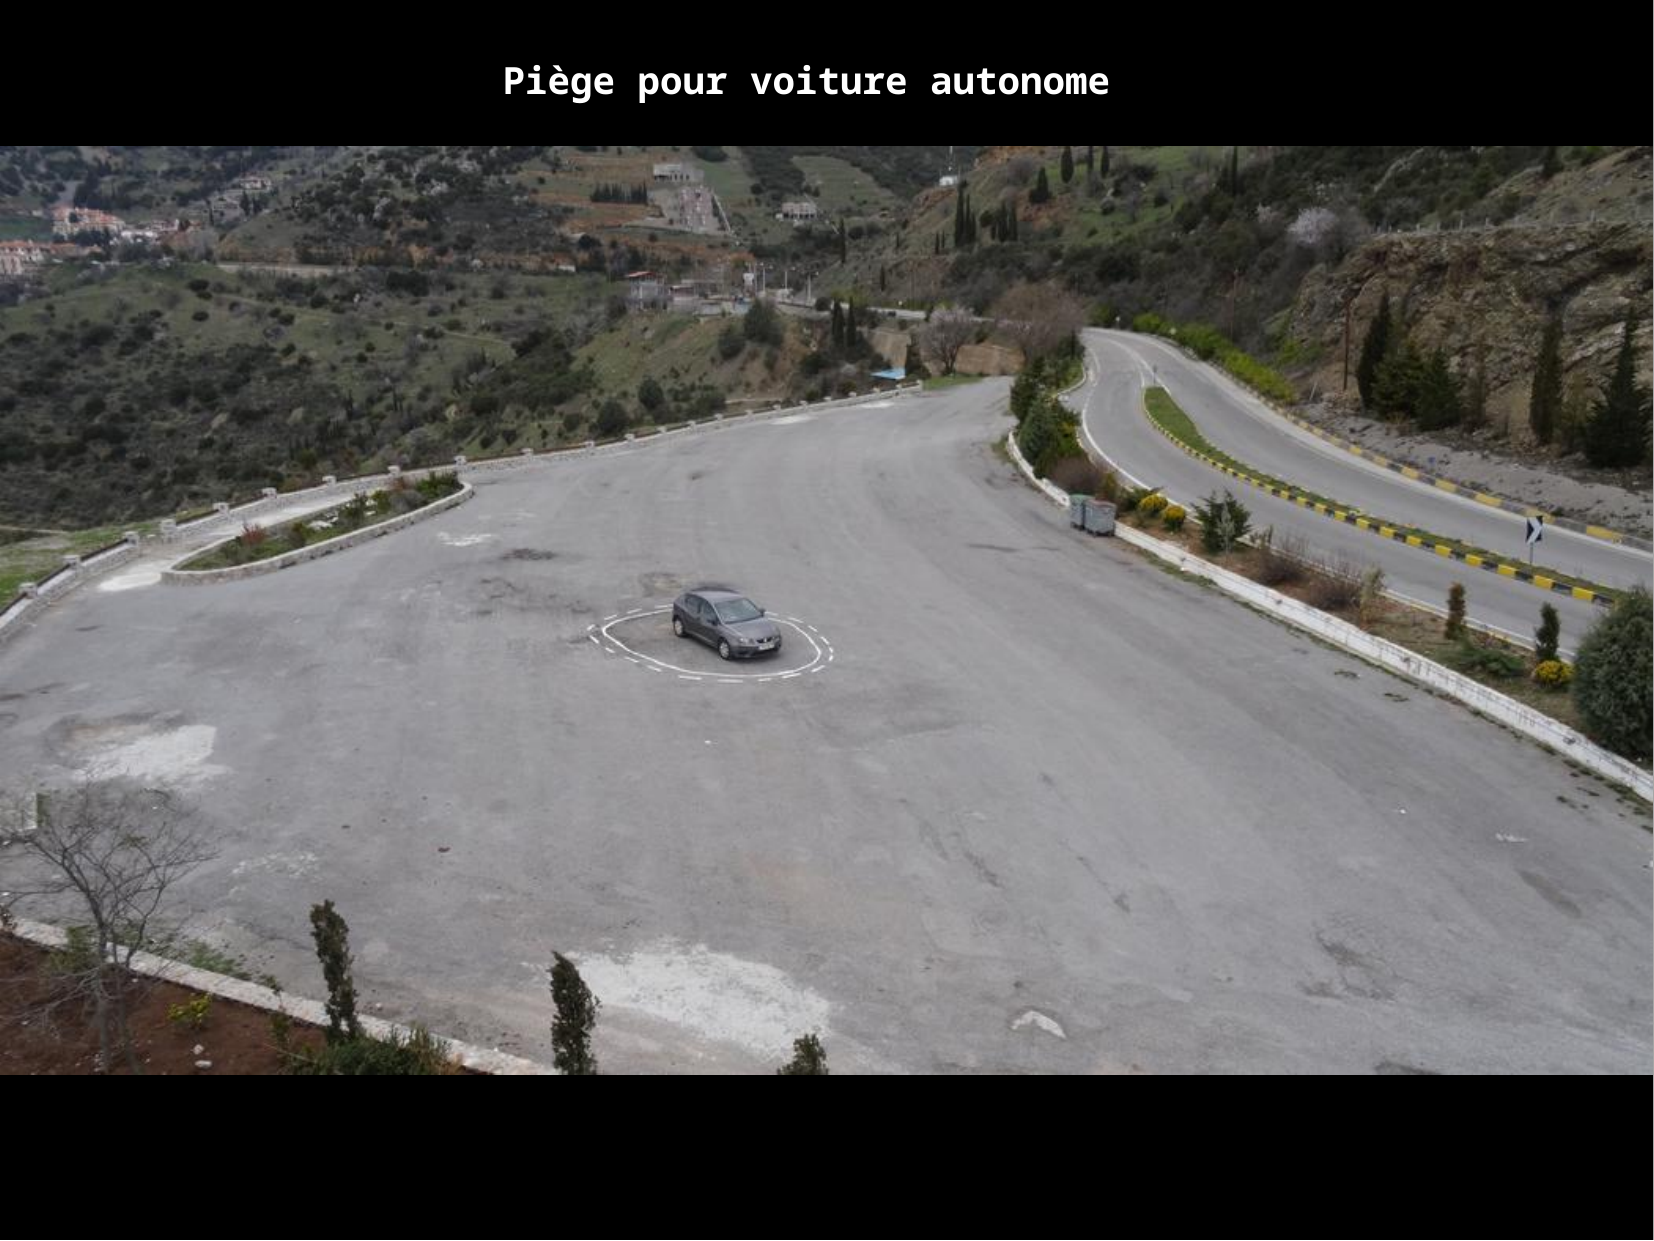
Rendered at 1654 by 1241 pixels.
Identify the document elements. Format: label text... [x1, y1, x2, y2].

text_box Piège pour voiture autonome [487, 47, 1166, 105]
picture [0, 146, 1653, 1075]
